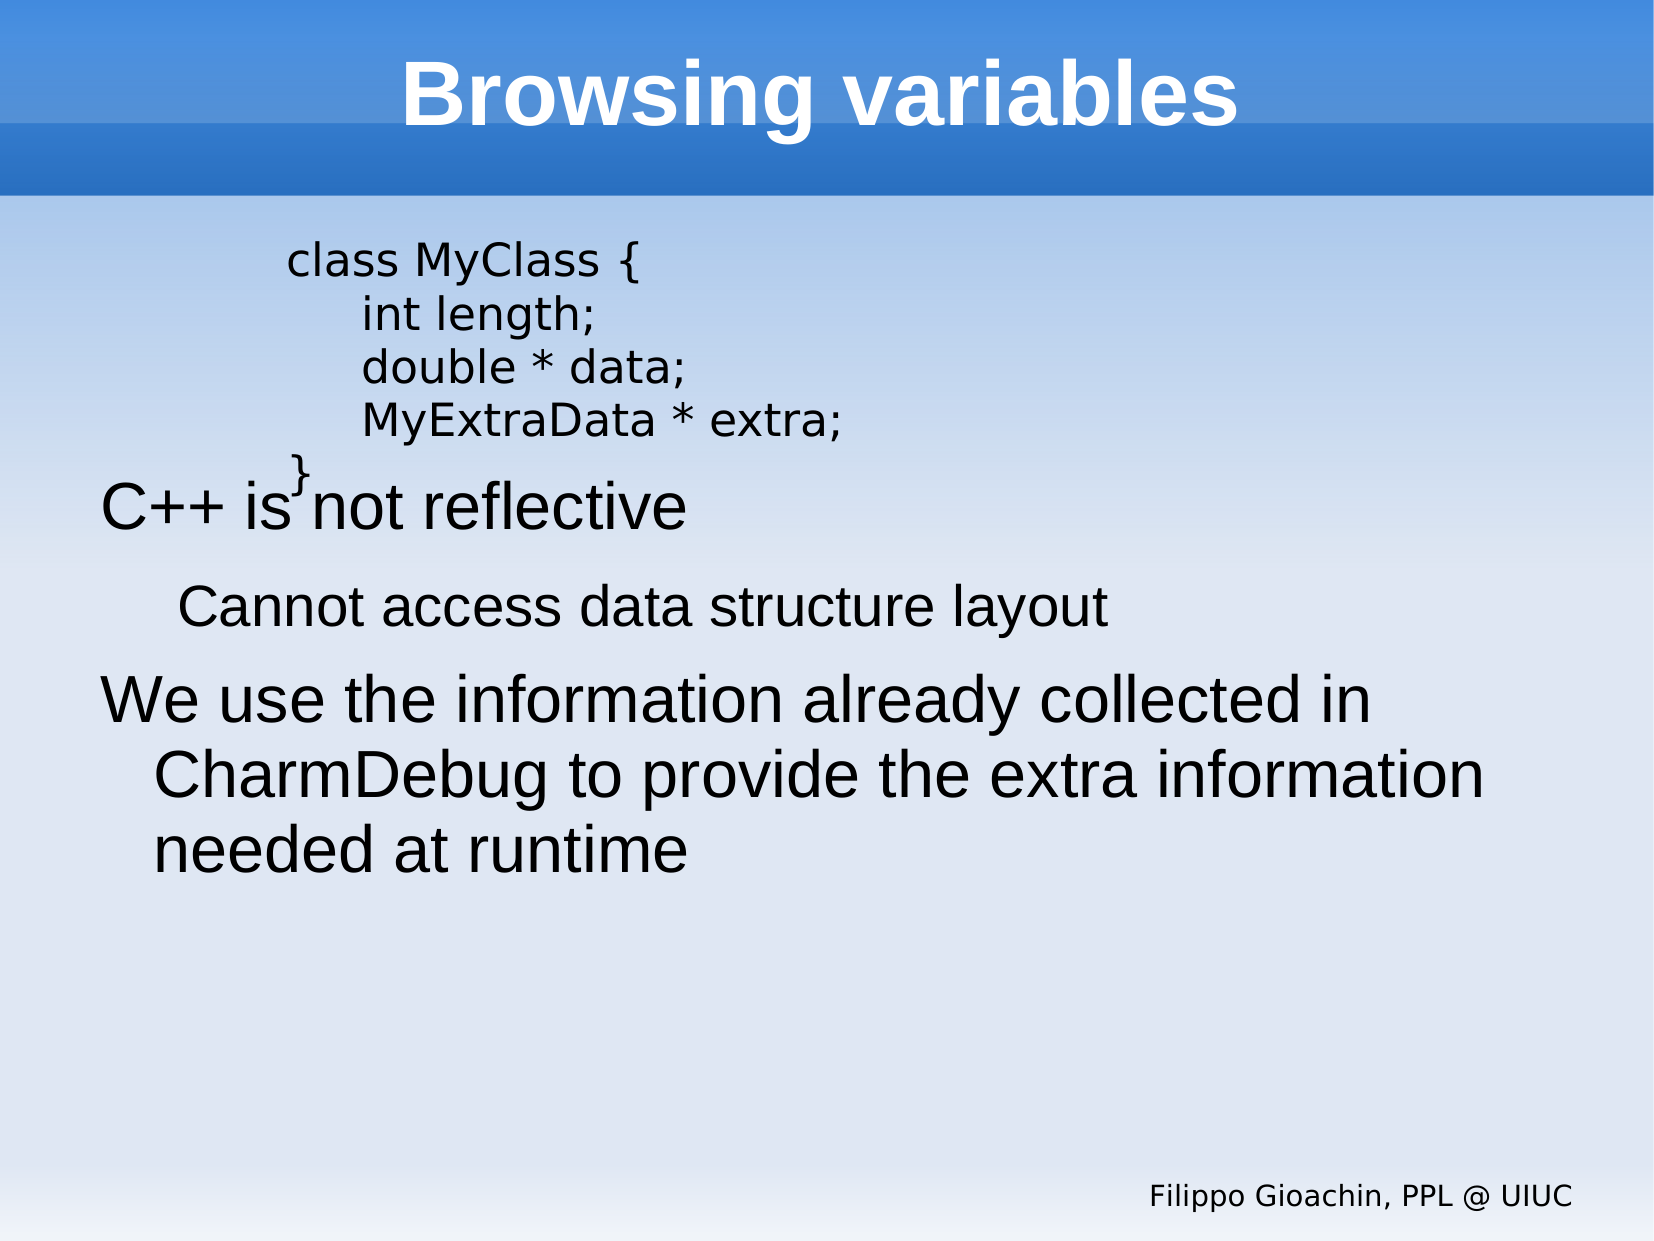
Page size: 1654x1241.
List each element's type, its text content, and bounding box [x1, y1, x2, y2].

list C++ is not reflective Cannot access data structure layout We use the information already collected in CharmDebug to provide the extra information needed at runtime [82, 290, 1571, 1109]
title Browsing variables [76, 0, 1565, 208]
picture [0, 0, 1654, 1241]
text_box class MyClass { int length; double * data; MyExtraData * extra; } [271, 227, 860, 509]
